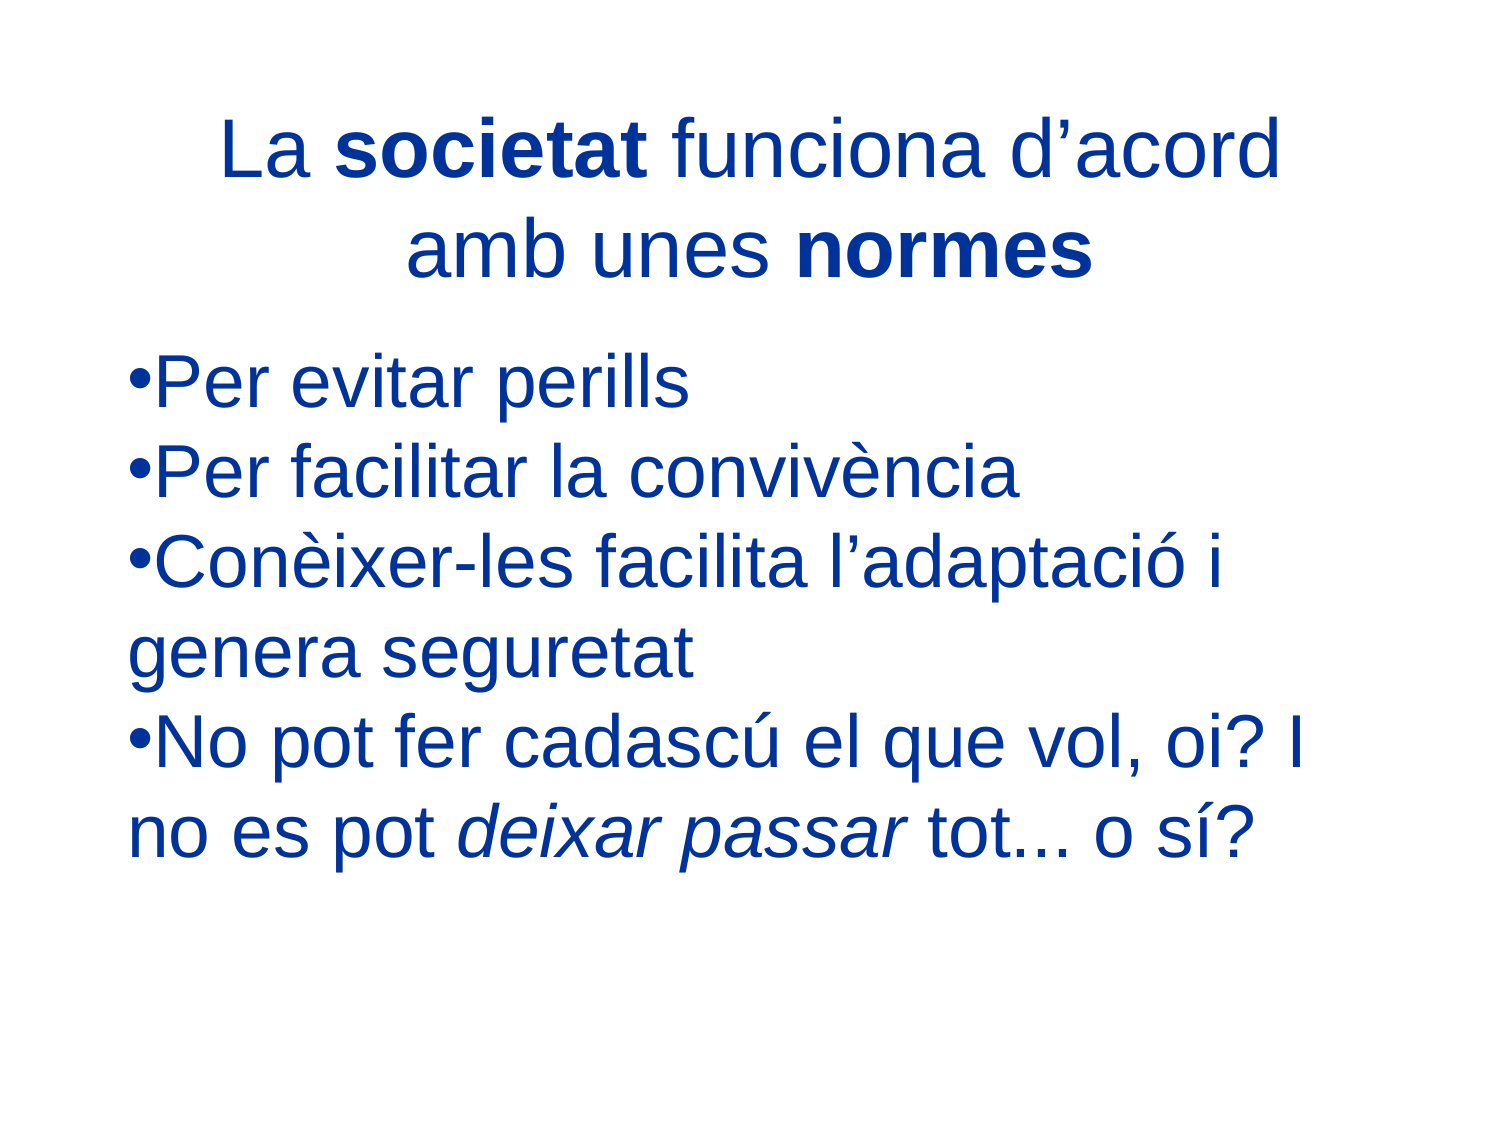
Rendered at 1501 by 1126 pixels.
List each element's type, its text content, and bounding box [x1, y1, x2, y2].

title La societat funciona d’acord amb unes normes [112, 99, 1388, 288]
list Per evitar perills Per facilitar la convivència Conèixer-les facilita l’adaptació i genera seguretat No pot fer cadascú el que vol, oi? I no es pot deixar passar tot... o sí? [112, 325, 1388, 1001]
